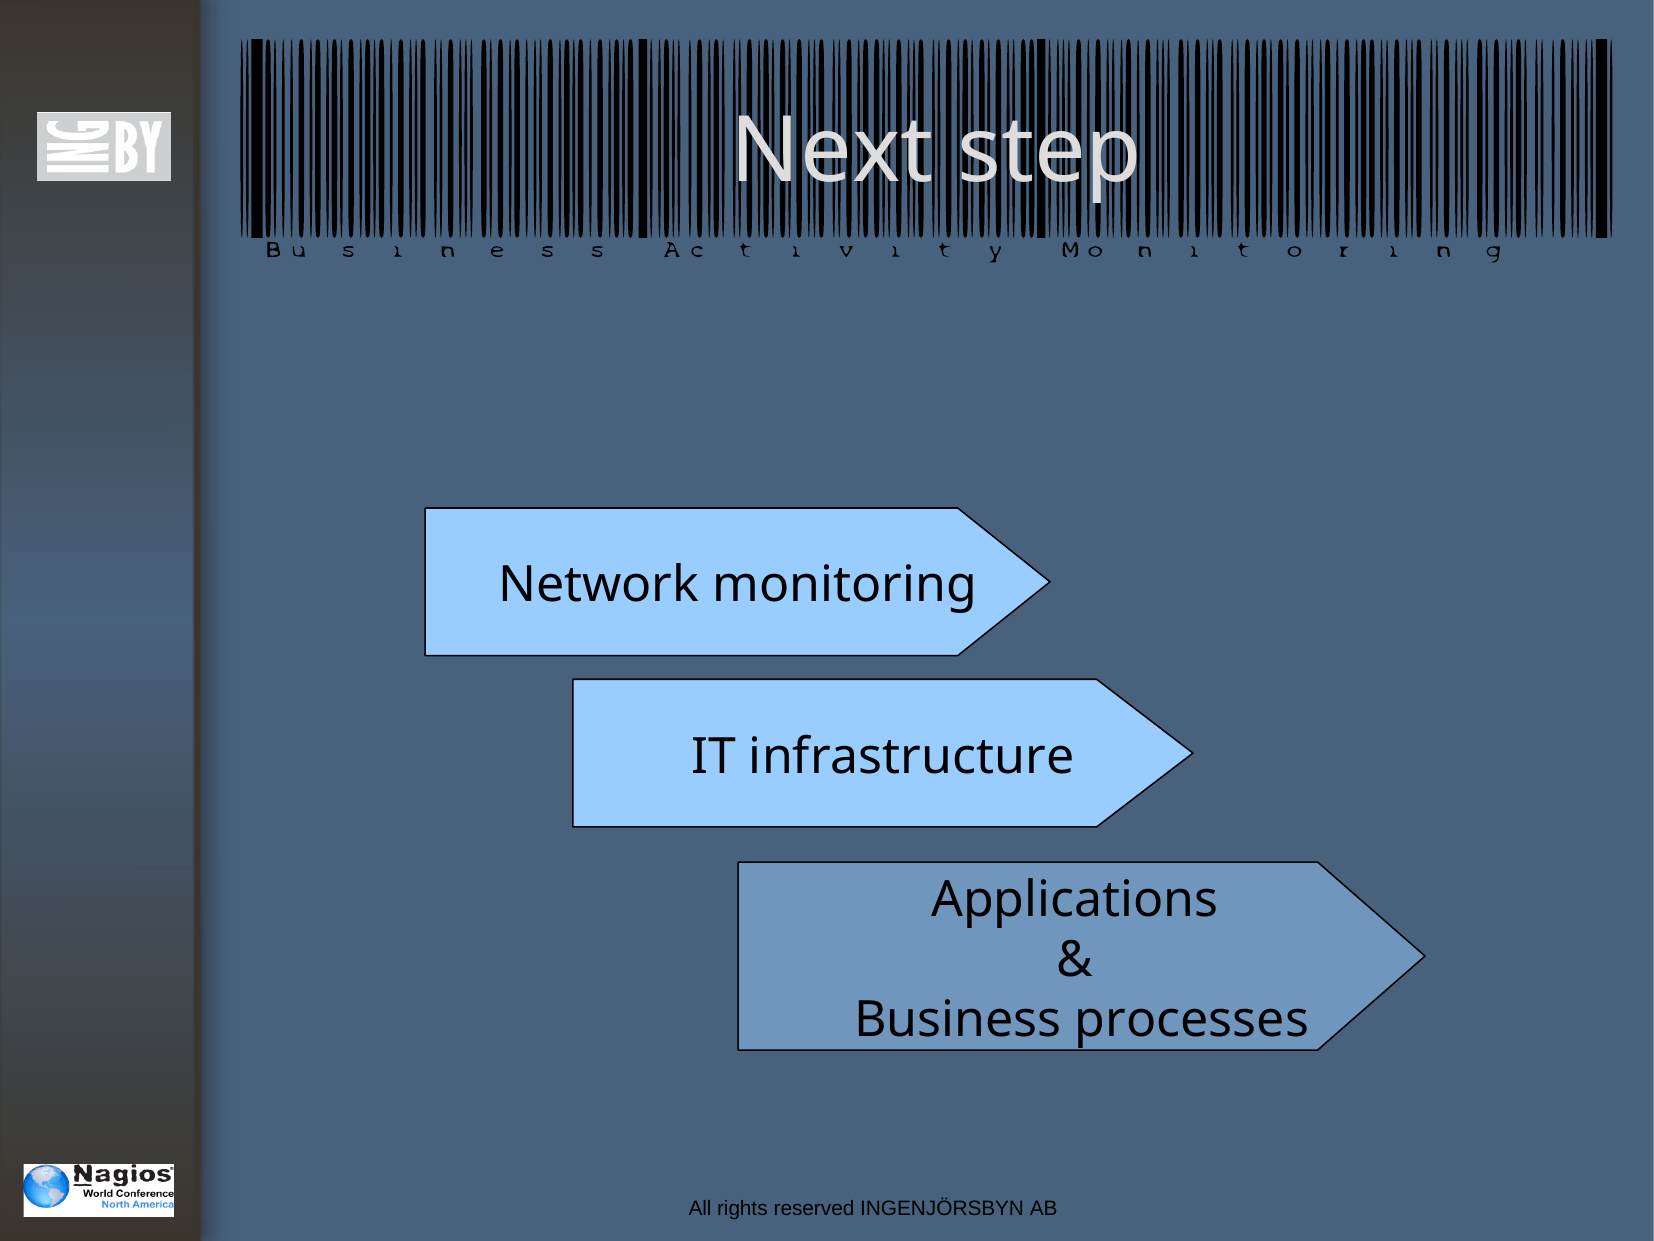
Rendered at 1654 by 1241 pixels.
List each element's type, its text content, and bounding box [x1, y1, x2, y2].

text_box Network monitoring [425, 507, 1051, 656]
text_box IT infrastructure [572, 679, 1193, 827]
picture [0, 0, 1654, 1241]
title Next step [261, 7, 1613, 283]
text_box Applications & Business processes [738, 862, 1426, 1051]
